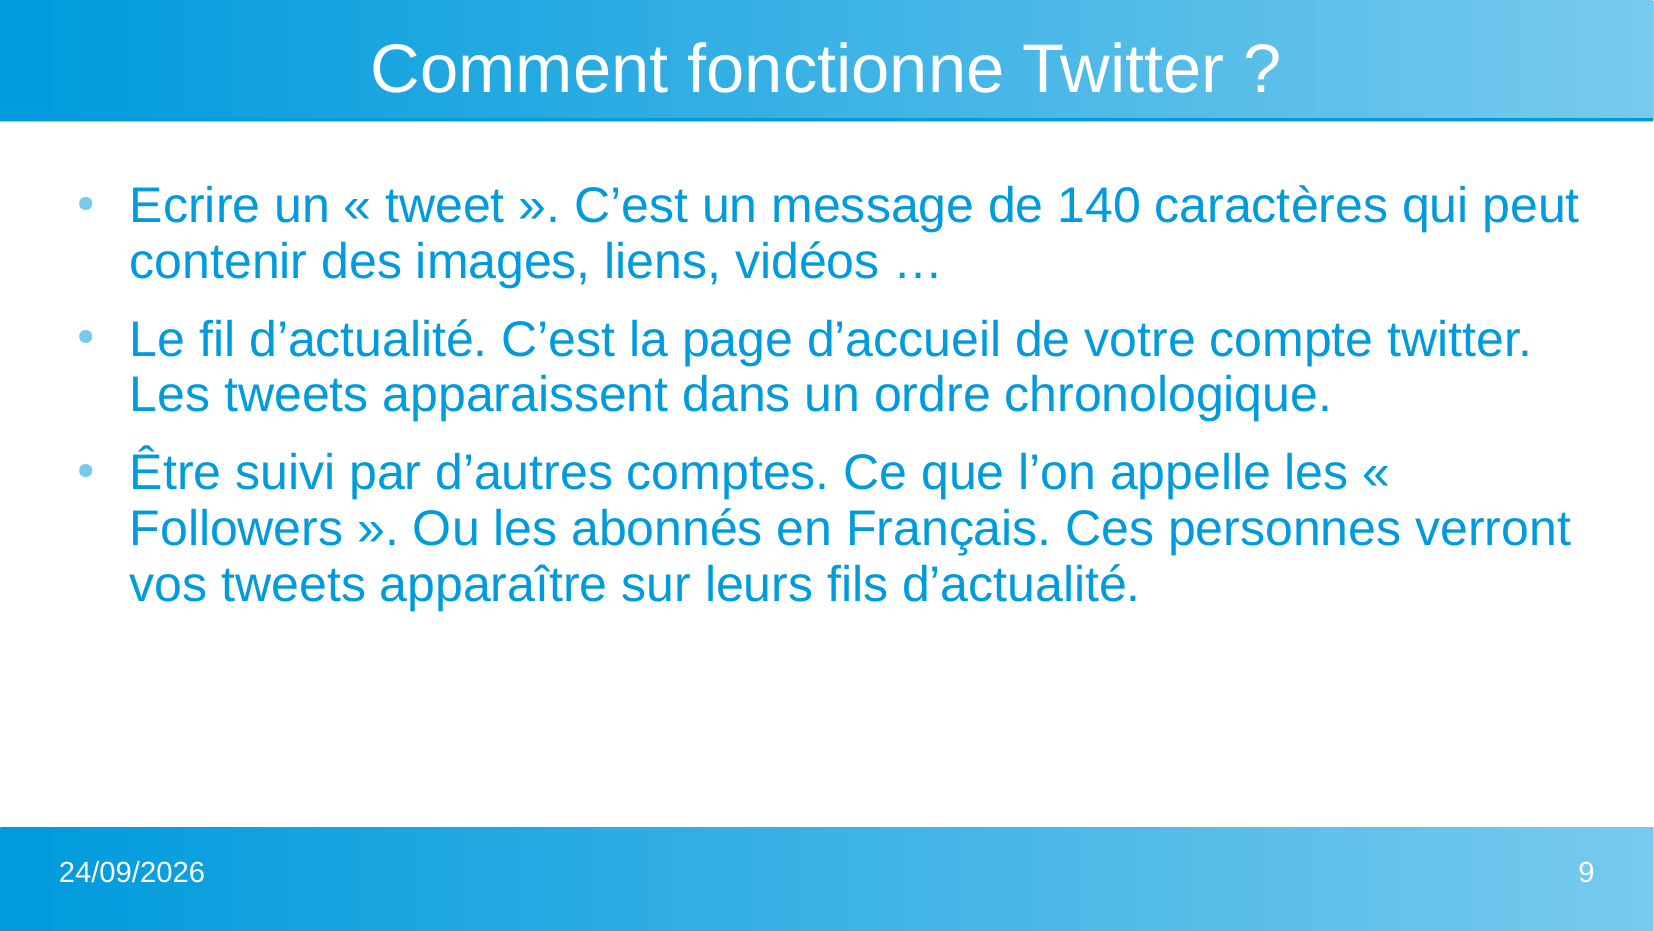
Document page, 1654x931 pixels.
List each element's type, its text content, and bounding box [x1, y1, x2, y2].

list Ecrire un « tweet ». C’est un message de 140 caractères qui peut contenir des images, liens, vidéos … Le fil d’actualité. C’est la page d’accueil de votre compte twitter. Les tweets apparaissent dans un ordre chronologique. Être suivi par d’autres comptes. Ce que l’on appelle les « Followers ». Ou les abonnés en Français. Ces personnes verront vos tweets apparaître sur leurs fils d’actualité. [59, 177, 1595, 768]
title Comment fonctionne Twitter ? [59, 29, 1595, 108]
